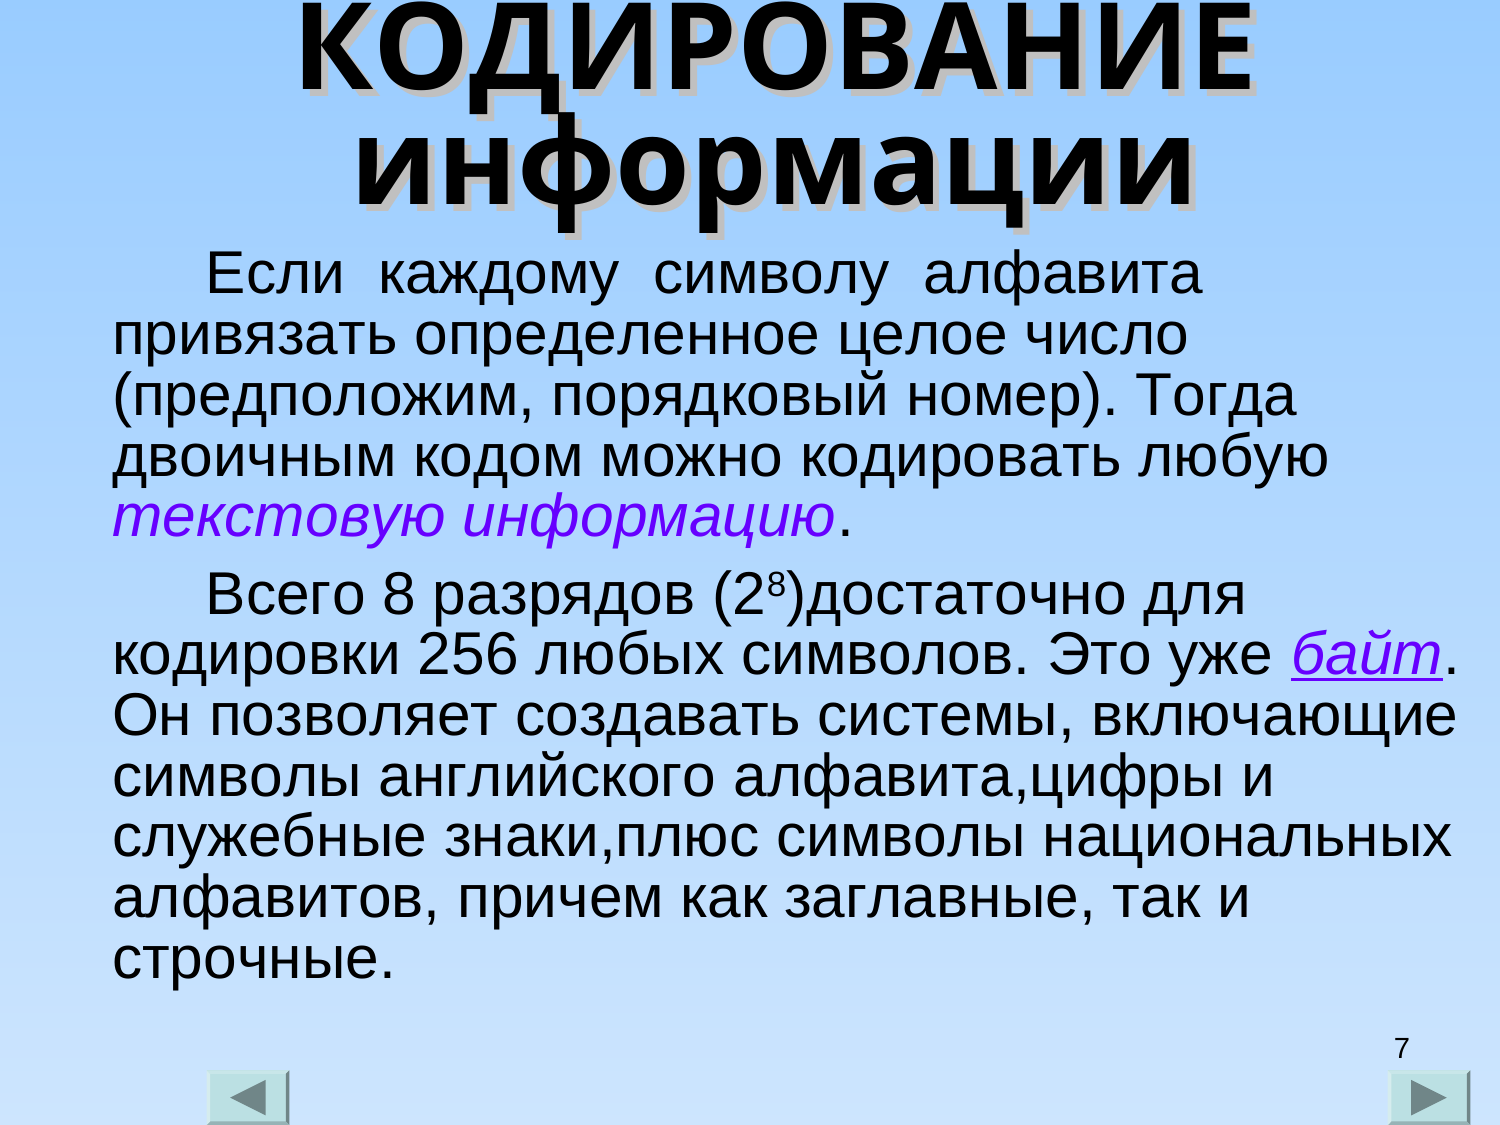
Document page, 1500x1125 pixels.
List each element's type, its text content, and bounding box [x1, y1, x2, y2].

text_box [208, 1070, 290, 1125]
title КОДИРОВАНИЕ информации [74, 0, 1475, 237]
text_box [1389, 1070, 1471, 1125]
list Если каждому символу алфавита привязать определенное целое число (предположим, порядковый номер). Тогда двоичным кодом можно кодировать любую текстовую информацию. Всего 8 разрядов (28)достаточно для кодировки 256 любых символов. Это уже байт. Он позволяет создавать системы, включающие символы английского алфавита,цифры и служебные знаки,плюс символы национальных алфавитов, причем как заглавные, так и строчные. [41, 237, 1500, 1038]
